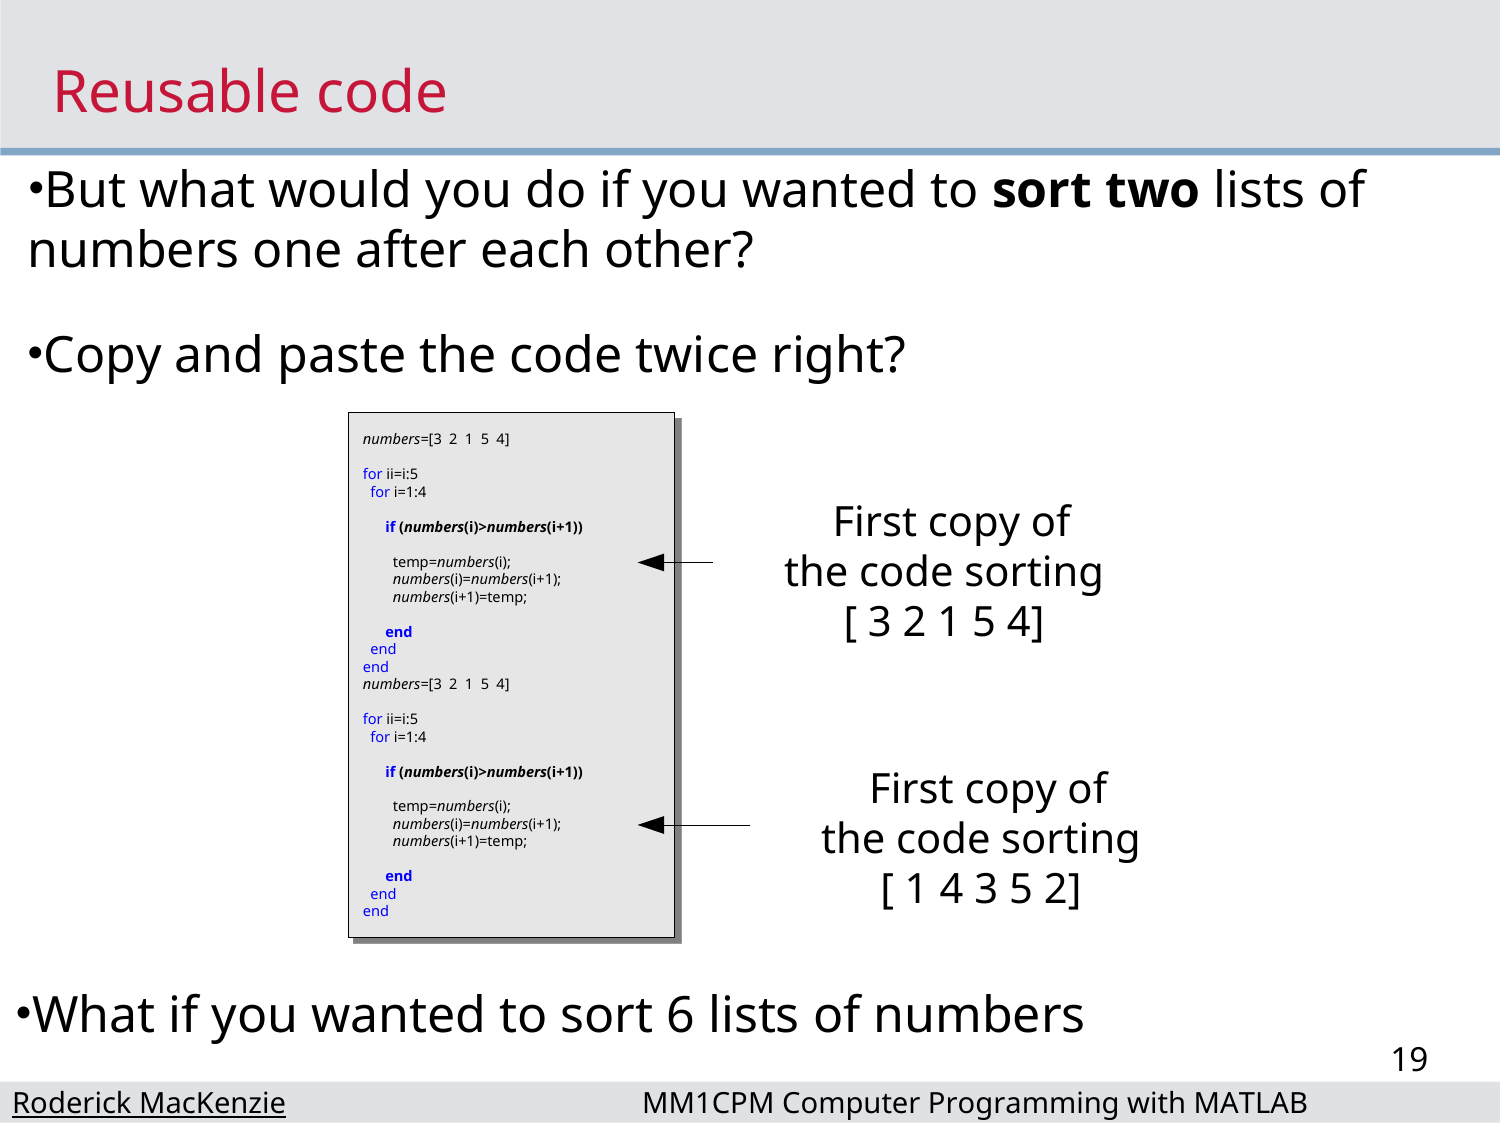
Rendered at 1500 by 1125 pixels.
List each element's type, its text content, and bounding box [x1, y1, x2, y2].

text_box First copy of the code sorting [ 3 2 1 5 4] [679, 487, 1209, 653]
text_box What if you wanted to sort 6 lists of numbers [0, 975, 1426, 1050]
text_box numbers=[3 2 1 5 4] for ii=i:5 for i=1:4 if (numbers(i)>numbers(i+1)) temp=numbers(i); numbers(i)=numbers(i+1); numbers(i+1)=temp; end end end numbers=[3 2 1 5 4] for ii=i:5 for i=1:4 if (numbers(i)>numbers(i+1)) temp=numbers(i); numbers(i)=numbers(i+1); numbers(i+1)=temp; end end end [348, 451, 675, 938]
text_box First copy of the code sorting [ 1 4 3 5 2] [723, 754, 1239, 920]
title Reusable code [37, 37, 1147, 143]
text_box <number> [1375, 1030, 1500, 1101]
text_box Copy and paste the code twice right? [11, 315, 1426, 451]
text_box But what would you do if you wanted to sort two lists of numbers one after each other? [12, 149, 1500, 300]
